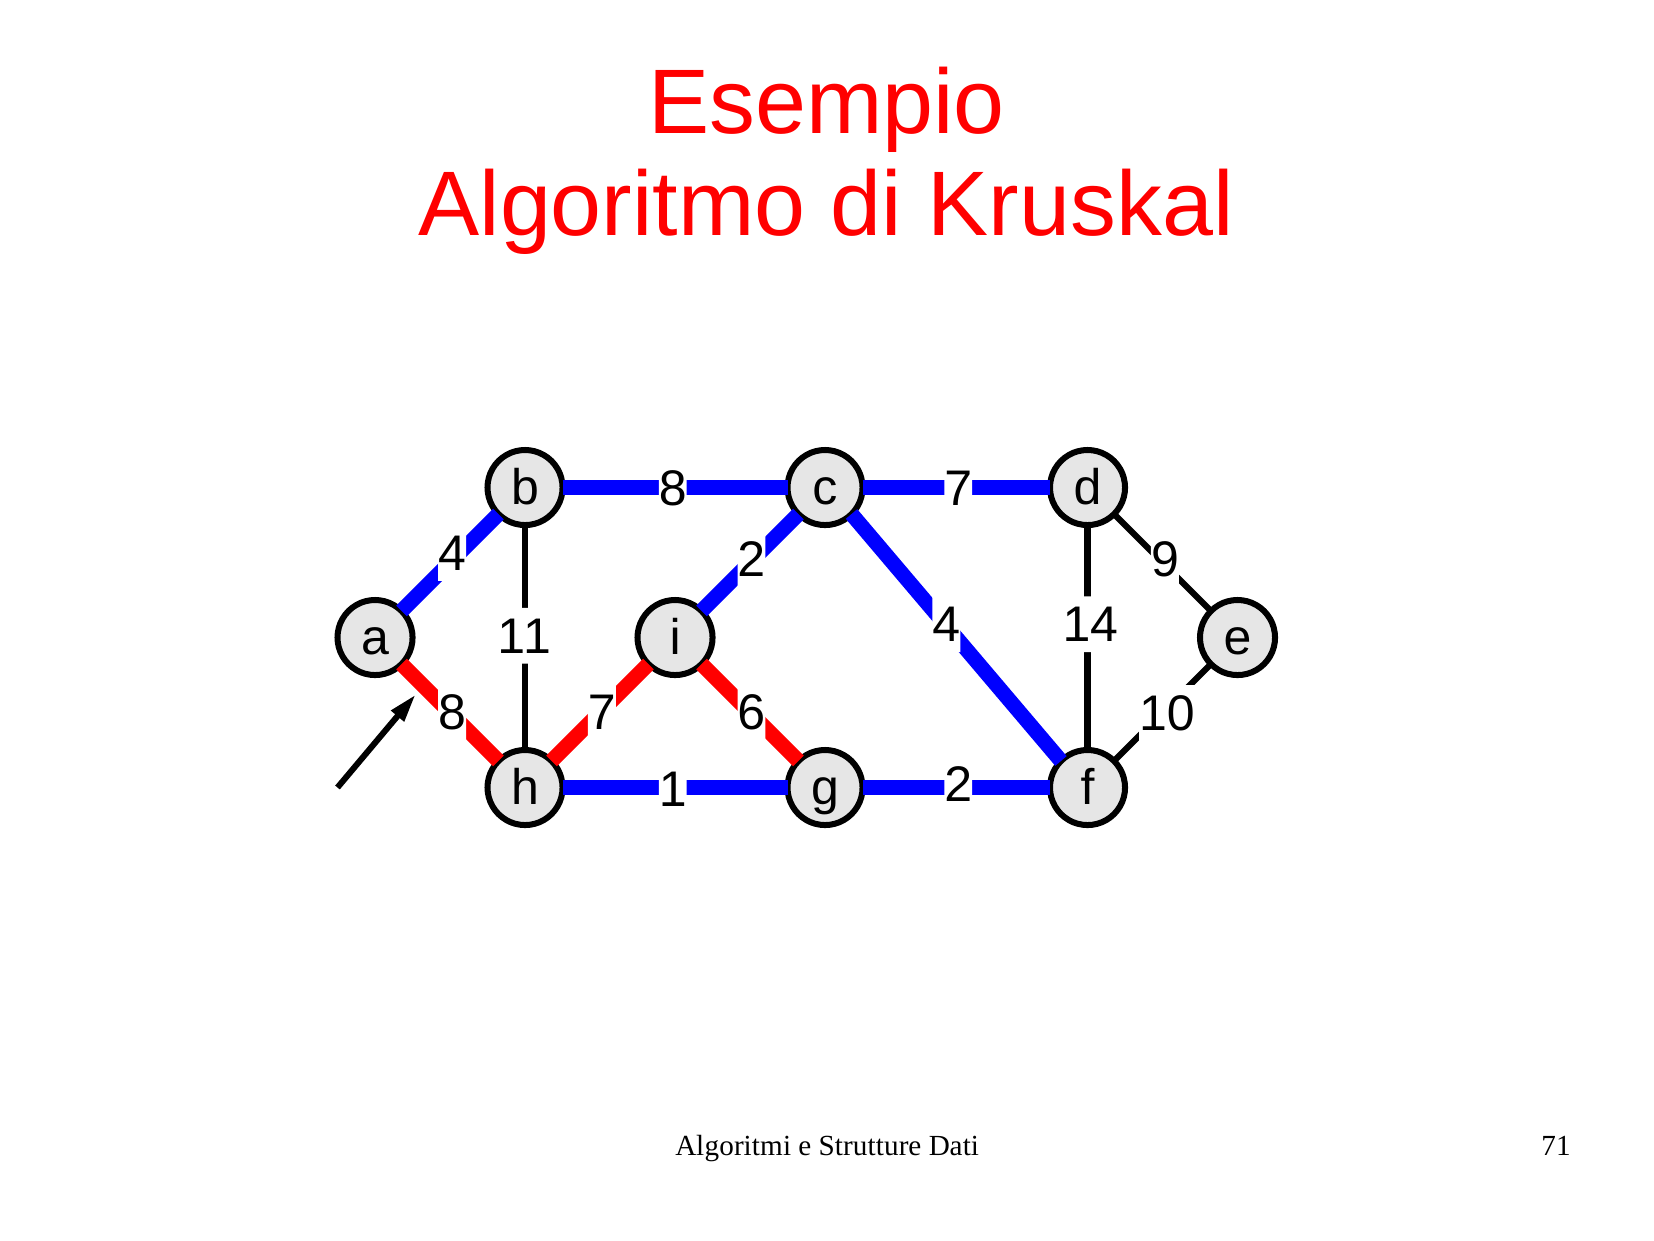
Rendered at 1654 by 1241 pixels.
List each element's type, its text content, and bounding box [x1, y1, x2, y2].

text_box 9 [1150, 531, 1179, 588]
text_box 11 [497, 607, 557, 664]
text_box b [487, 450, 563, 525]
text_box d [1050, 450, 1126, 525]
text_box a [337, 600, 413, 676]
text_box i [637, 600, 713, 676]
text_box 10 [1139, 685, 1195, 741]
text_box 4 [438, 525, 467, 581]
text_box h [487, 750, 563, 826]
text_box c [788, 450, 863, 526]
text_box 6 [737, 684, 766, 741]
text_box 8 [438, 684, 467, 741]
text_box 8 [658, 460, 687, 516]
text_box 7 [587, 684, 616, 741]
title Esempio Algoritmo di Kruskal [82, 49, 1571, 257]
text_box 14 [1062, 596, 1119, 653]
text_box 2 [944, 756, 973, 812]
text_box e [1200, 600, 1276, 676]
text_box g [788, 750, 863, 826]
text_box f [1050, 750, 1126, 826]
text_box 4 [932, 596, 961, 653]
text_box 1 [658, 761, 687, 818]
text_box 2 [737, 531, 766, 588]
text_box 7 [944, 460, 973, 517]
